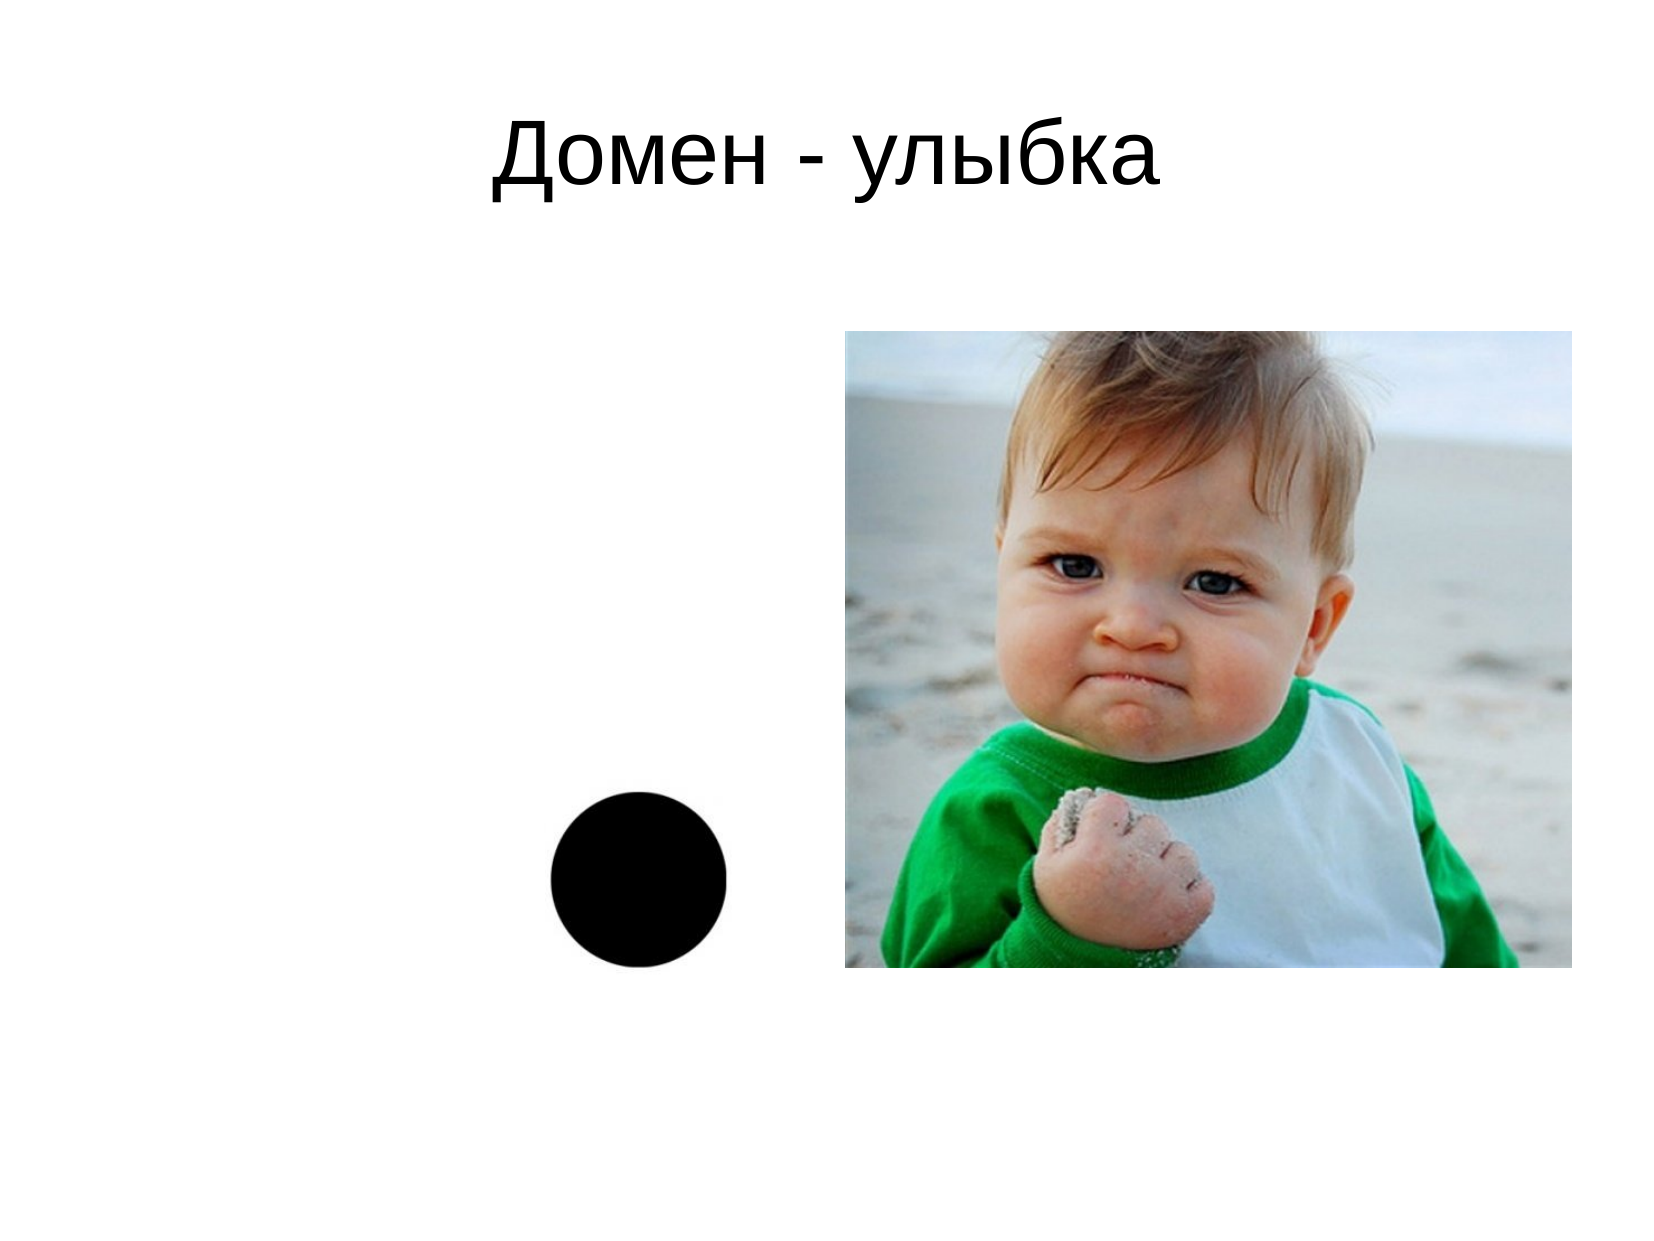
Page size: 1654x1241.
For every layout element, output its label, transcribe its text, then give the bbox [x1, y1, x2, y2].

picture [544, 779, 736, 981]
picture [845, 331, 1572, 968]
title Домен - улыбка [82, 49, 1571, 257]
